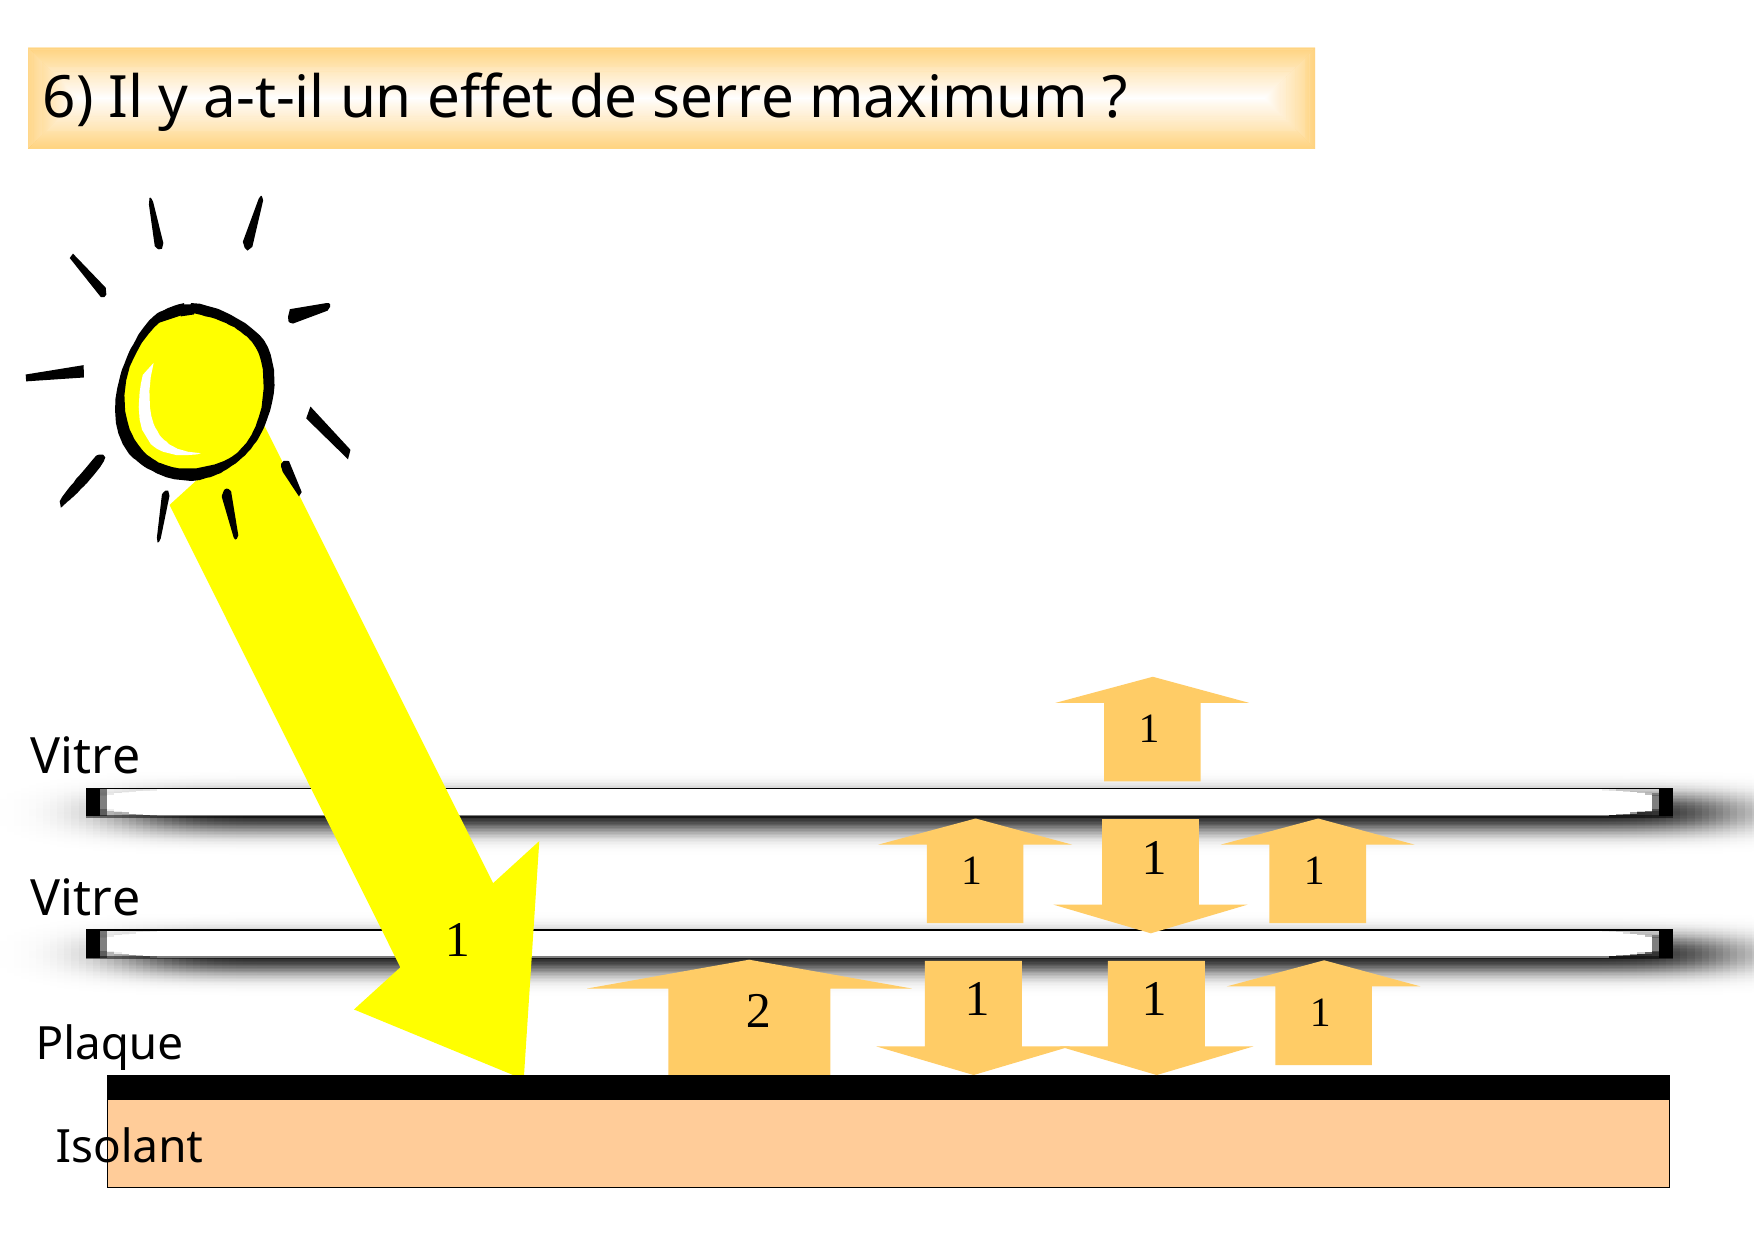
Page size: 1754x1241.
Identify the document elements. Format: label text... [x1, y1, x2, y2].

picture [437, 768, 1754, 860]
text_box [288, 303, 331, 324]
text_box [69, 253, 107, 298]
text_box [1226, 960, 1421, 1066]
text_box [242, 195, 264, 251]
text_box [148, 197, 164, 250]
text_box 1 [1141, 971, 1217, 1041]
text_box 1 [961, 847, 1018, 906]
text_box [25, 365, 84, 382]
text_box 1 [1303, 847, 1360, 906]
text_box 1 [964, 971, 1040, 1041]
text_box Vitre [16, 712, 179, 755]
text_box 1 [1309, 988, 1366, 1047]
text_box Isolant [40, 1106, 293, 1181]
text_box [1220, 818, 1415, 924]
text_box [28, 47, 1316, 149]
text_box 1 [444, 912, 480, 982]
text_box Vitre [16, 854, 179, 896]
text_box 1 [1138, 705, 1195, 764]
text_box 2 [745, 983, 781, 1053]
text_box Plaque [20, 1003, 273, 1078]
text_box [1055, 676, 1250, 782]
text_box [59, 454, 106, 508]
text_box [107, 303, 1670, 1188]
text_box 1 [1141, 829, 1217, 899]
text_box [878, 818, 1073, 924]
text_box [306, 406, 351, 460]
text_box [1053, 819, 1248, 934]
picture [529, 910, 1754, 1001]
picture [0, 768, 346, 860]
text_box 6) Il y a-t-il un effet de serre maximum ? [28, 48, 1313, 149]
picture [0, 910, 399, 1001]
